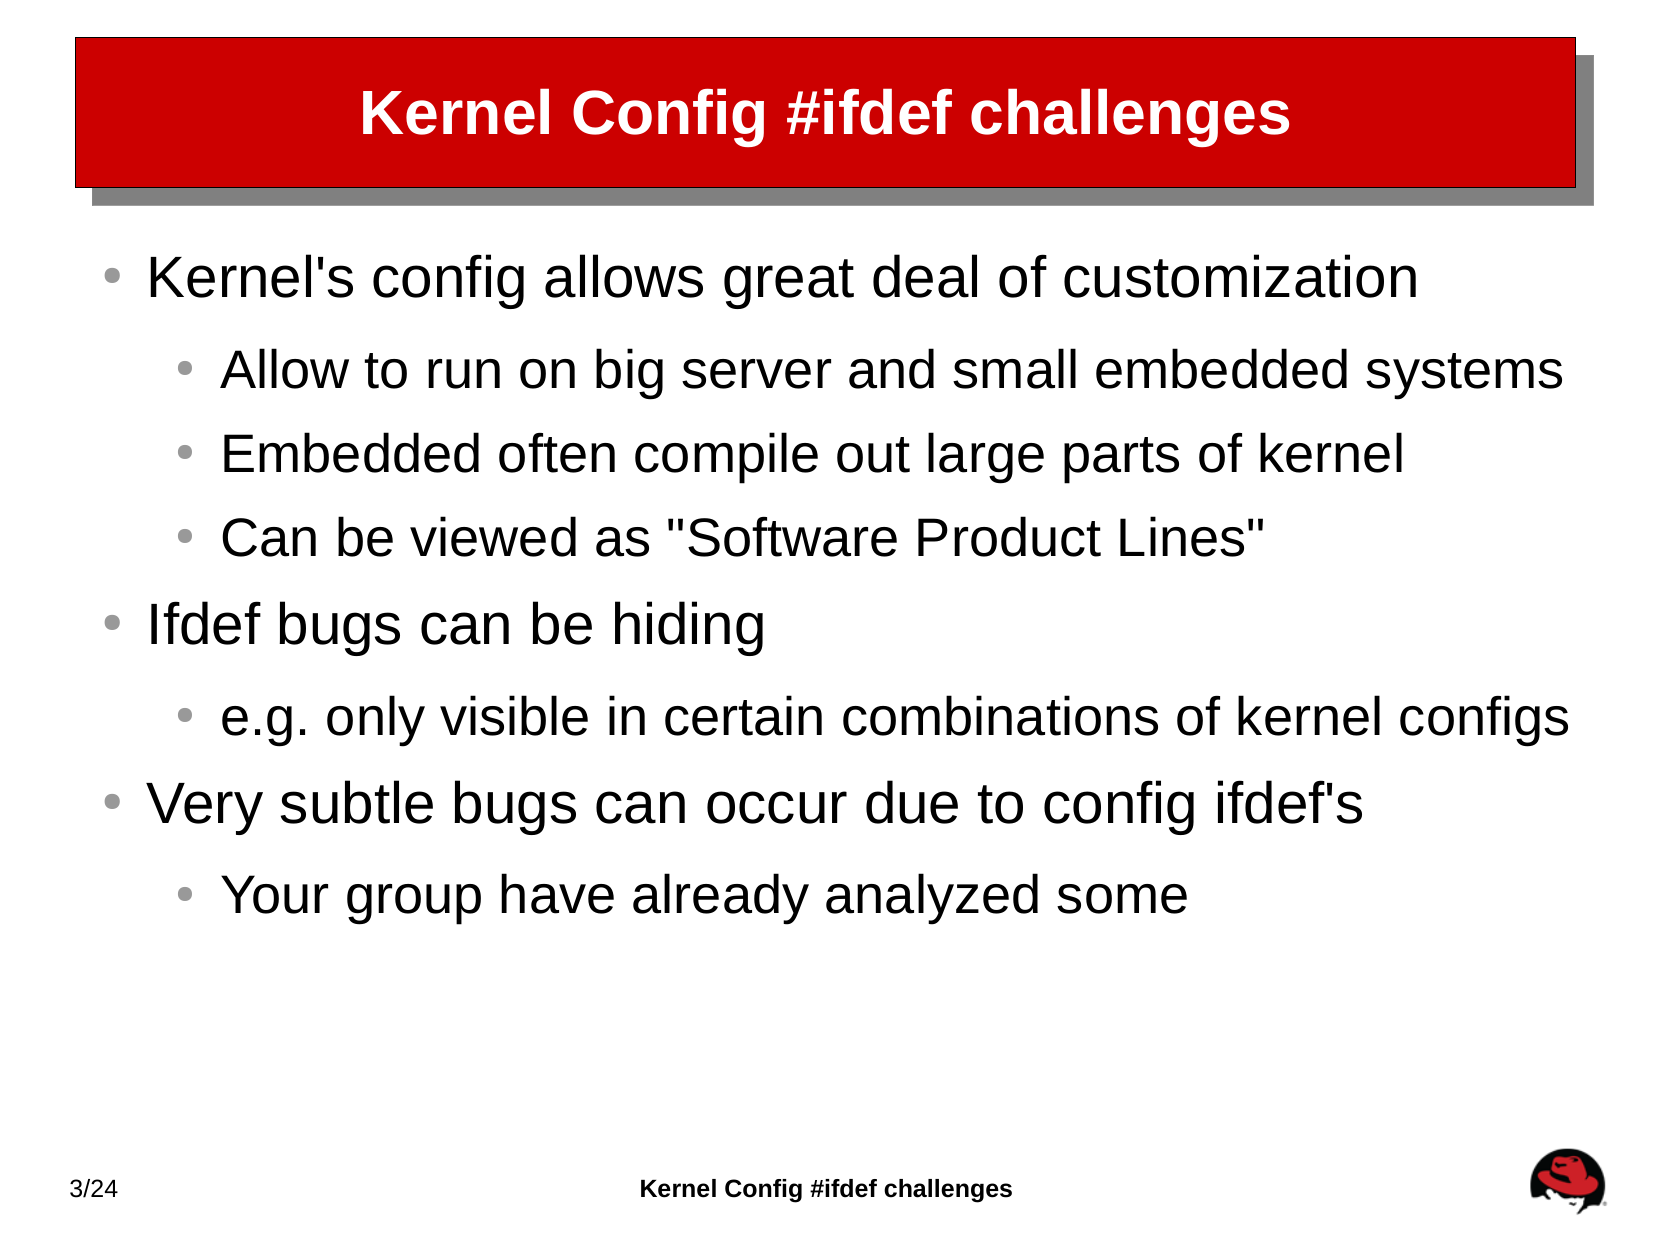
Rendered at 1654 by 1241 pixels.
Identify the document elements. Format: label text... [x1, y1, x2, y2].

text_box [82, 37, 1571, 203]
picture [1529, 1146, 1613, 1224]
list Kernel's config allows great deal of customization Allow to run on big server and small embedded systems Embedded often compile out large parts of kernel Can be viewed as "Software Product Lines" Ifdef bugs can be hiding e.g. only visible in certain combinations of kernel configs Very subtle bugs can occur due to config ifdef's Your group have already analyzed some [86, 244, 1576, 1039]
